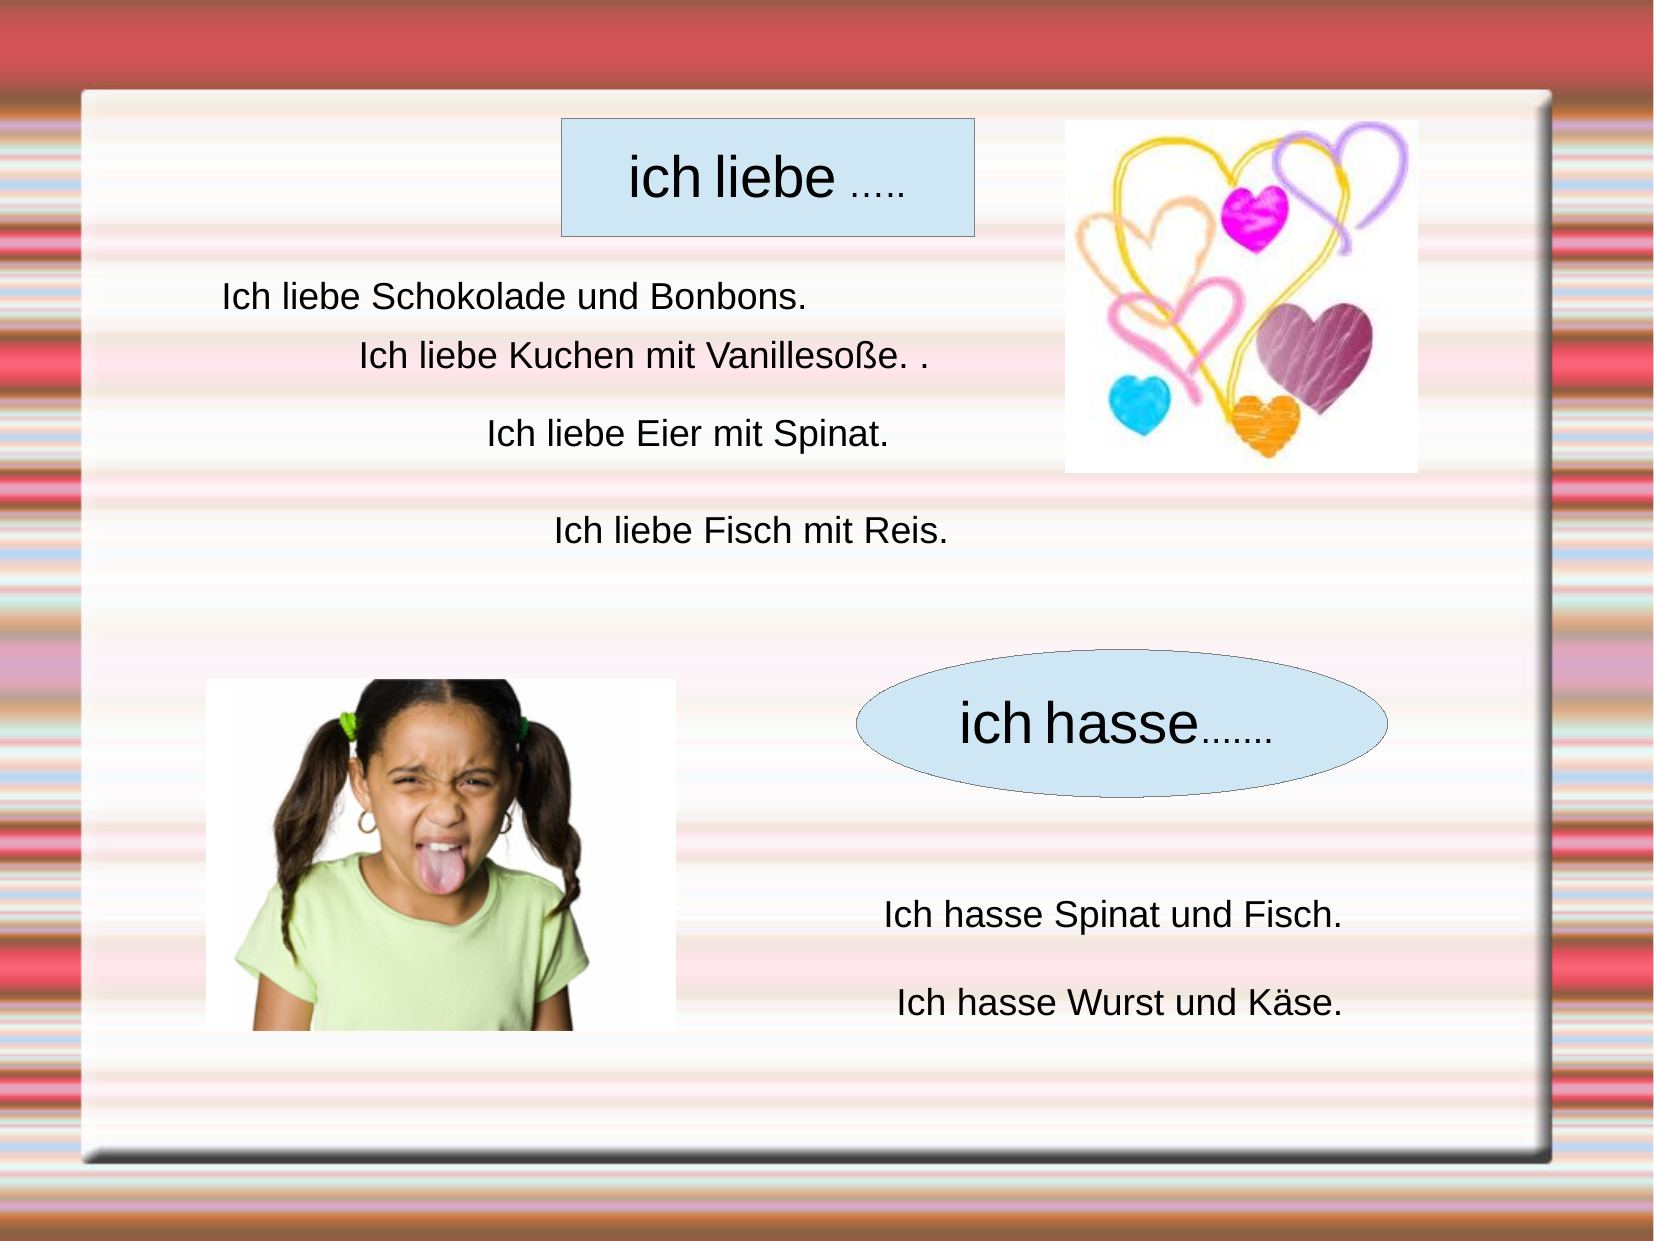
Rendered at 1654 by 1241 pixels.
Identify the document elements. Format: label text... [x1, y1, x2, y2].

text_box Ich liebe Schokolade und Bonbons. [206, 267, 823, 325]
text_box Ich hasse Wurst und Käse. [881, 974, 1359, 1032]
text_box ich hasse....... [856, 649, 1388, 798]
text_box Ich liebe Eier mit Spinat. [471, 405, 916, 462]
text_box Ich liebe Fisch mit Reis. [538, 501, 975, 591]
text_box ich liebe ….. [561, 118, 975, 237]
text_box Ich liebe Kuchen mit Vanillesoße. . [343, 326, 945, 384]
text_box Ich hasse Spinat und Fisch. [868, 885, 1359, 943]
picture [0, 0, 1654, 1241]
